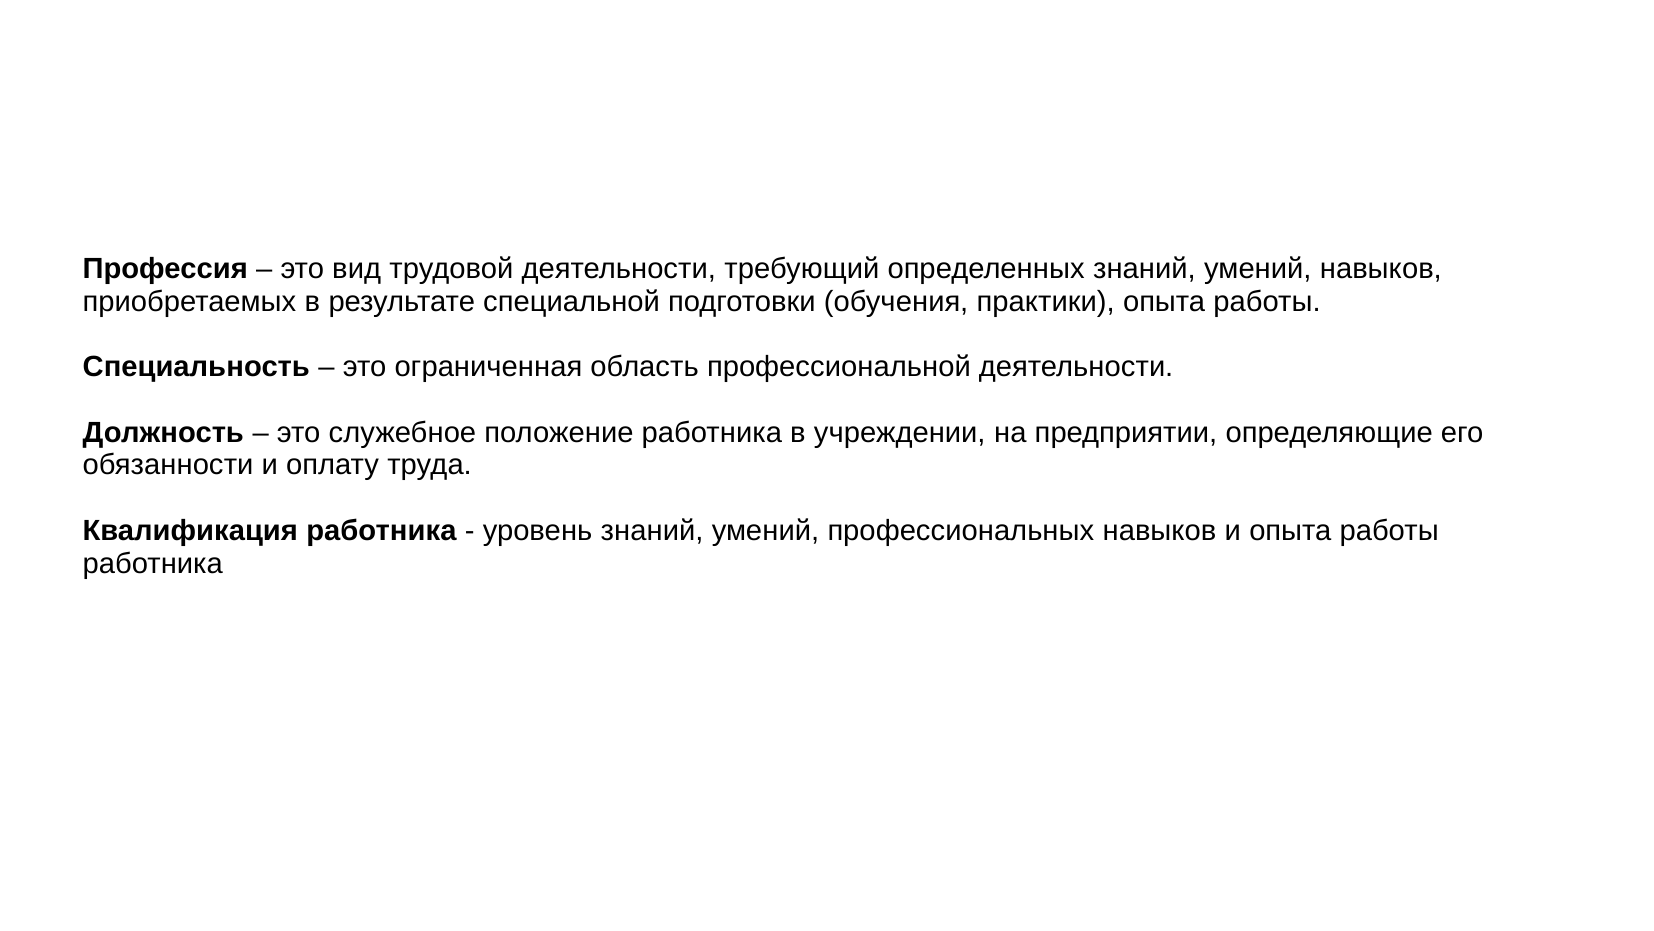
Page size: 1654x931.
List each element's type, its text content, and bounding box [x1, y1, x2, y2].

subtitle Профессия – это вид трудовой деятельности, требующий определенных знаний, умений, навыков, приобретаемых в результате специальной подготовки (обучения, практики), опыта работы. Специальность – это ограниченная область профессиональной деятельности. Должность – это служебное положение работника в учреждении, на предприятии, определяющие его обязанности и оплату труда. Квалификация работника - уровень знаний, умений, профессиональных навыков и опыта работы работника [82, 216, 1571, 756]
